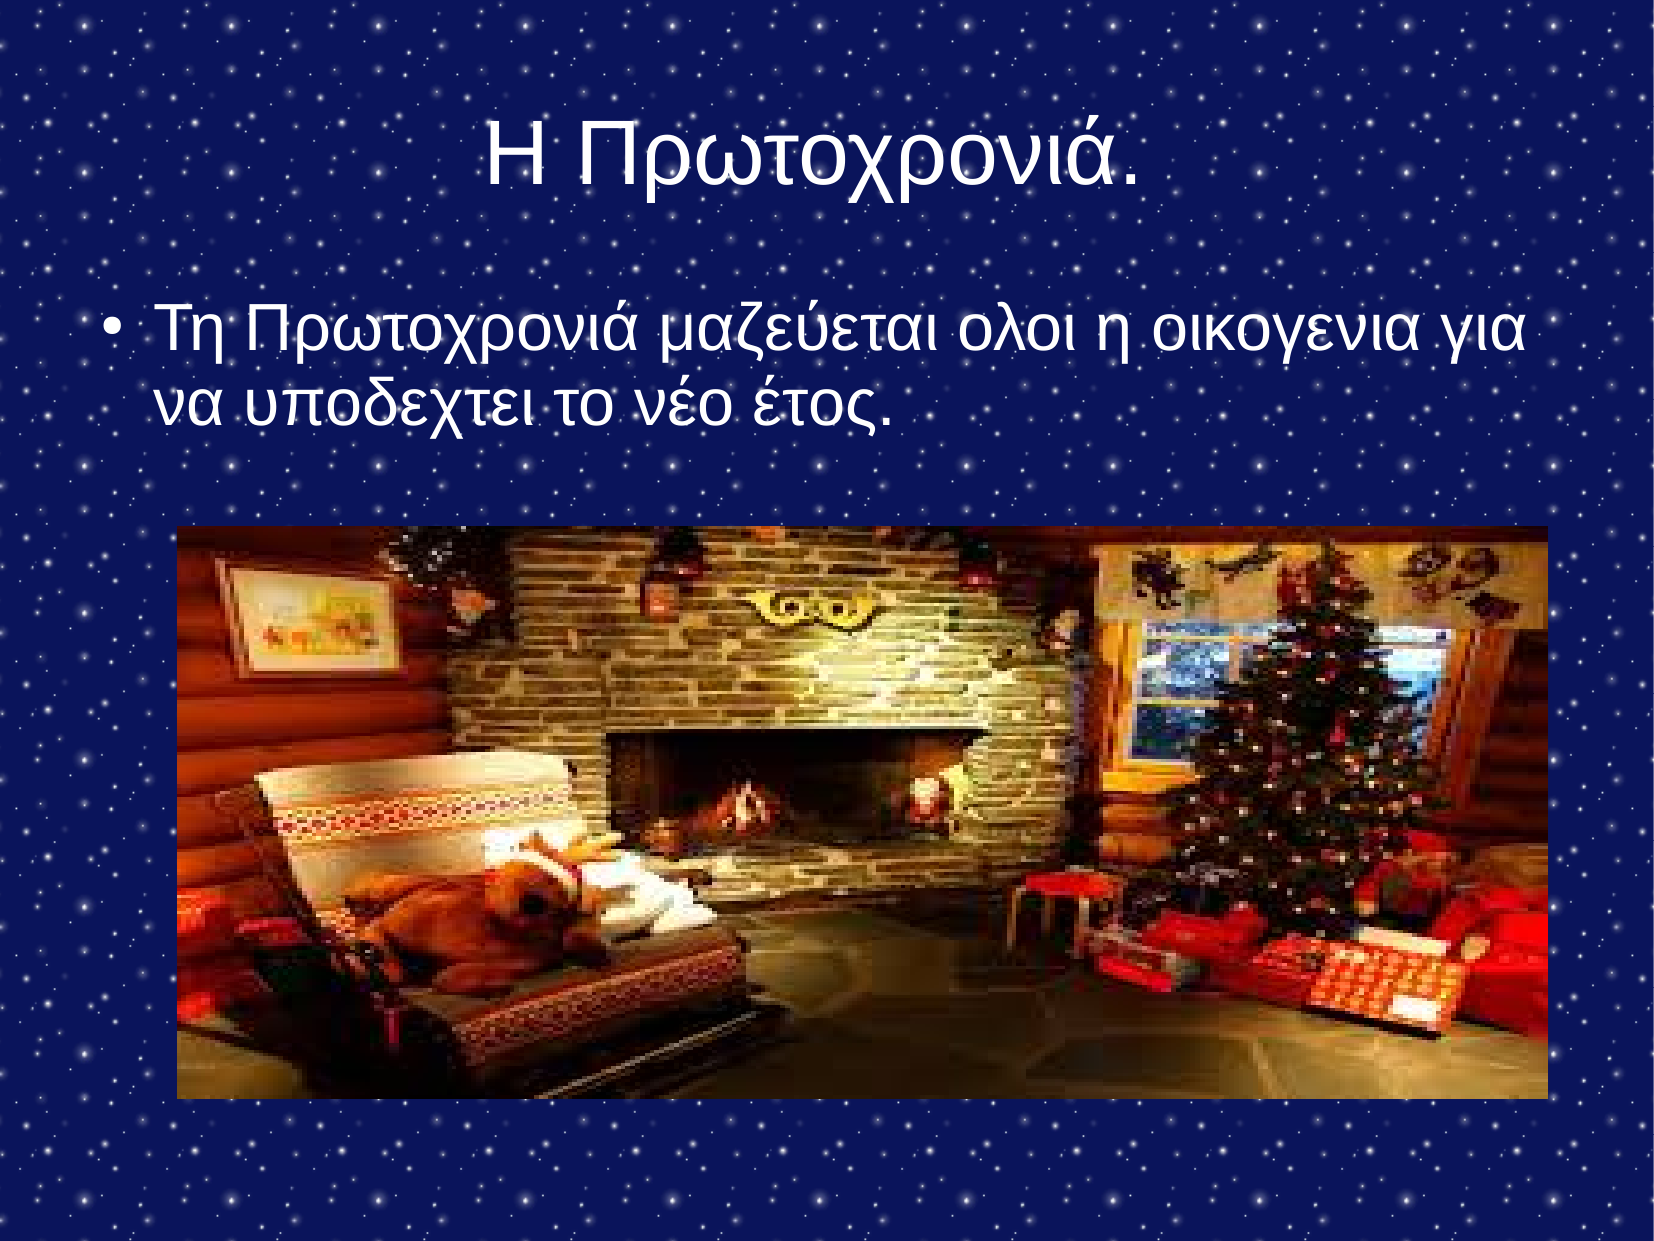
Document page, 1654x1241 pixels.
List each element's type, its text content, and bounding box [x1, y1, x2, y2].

list Τη Πρωτοχρονιά μαζεύεται ολοι η οικογενια για να υποδεχτει το νέο έτος. [82, 290, 1538, 1010]
picture [0, 0, 1654, 1241]
title Η Πρωτοχρονιά. [82, 49, 1571, 257]
